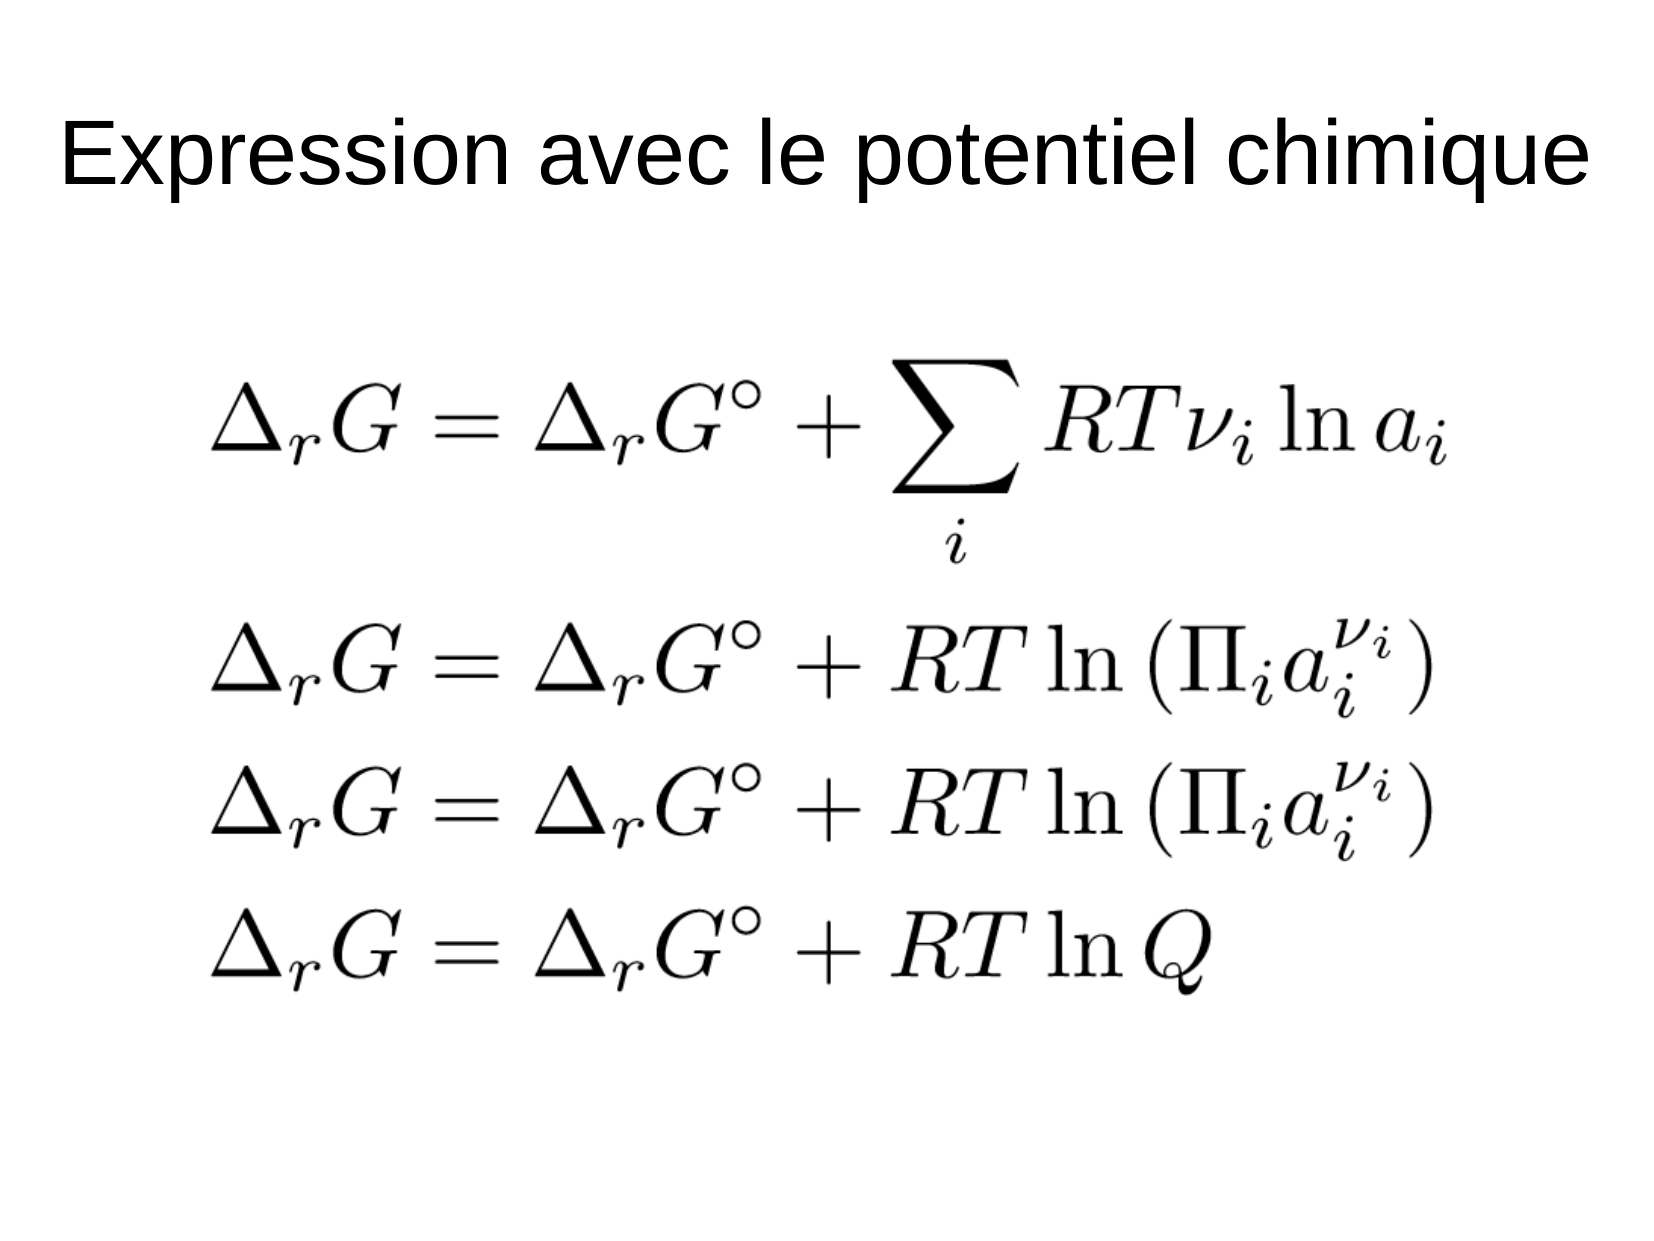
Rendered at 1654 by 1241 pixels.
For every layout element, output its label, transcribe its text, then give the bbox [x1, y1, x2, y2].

picture [179, 330, 1501, 1052]
title Expression avec le potentiel chimique [35, 49, 1619, 257]
